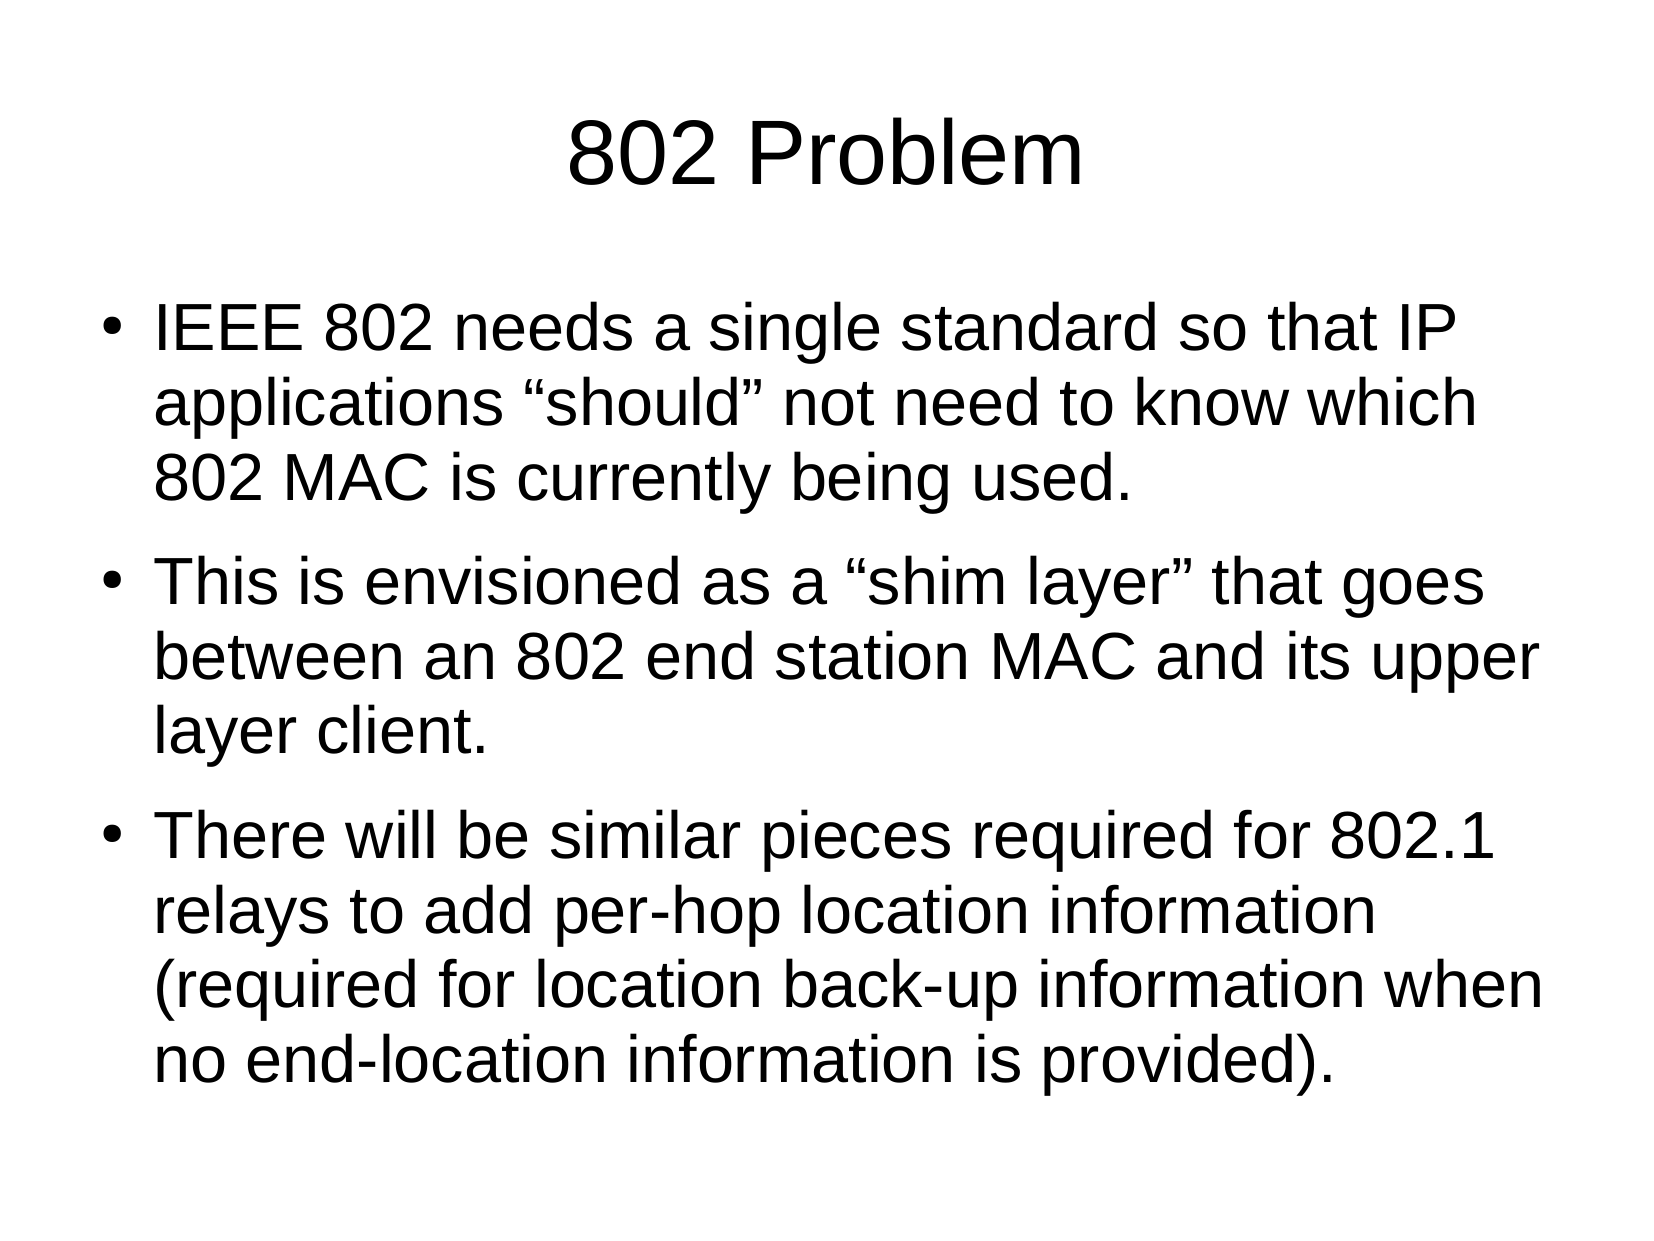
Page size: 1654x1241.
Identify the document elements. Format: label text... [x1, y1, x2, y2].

list IEEE 802 needs a single standard so that IP applications “should” not need to know which 802 MAC is currently being used. This is envisioned as a “shim layer” that goes between an 802 end station MAC and its upper layer client. There will be similar pieces required for 802.1 relays to add per-hop location information (required for location back-up information when no end-location information is provided). [82, 290, 1571, 1095]
title 802 Problem [82, 56, 1571, 250]
